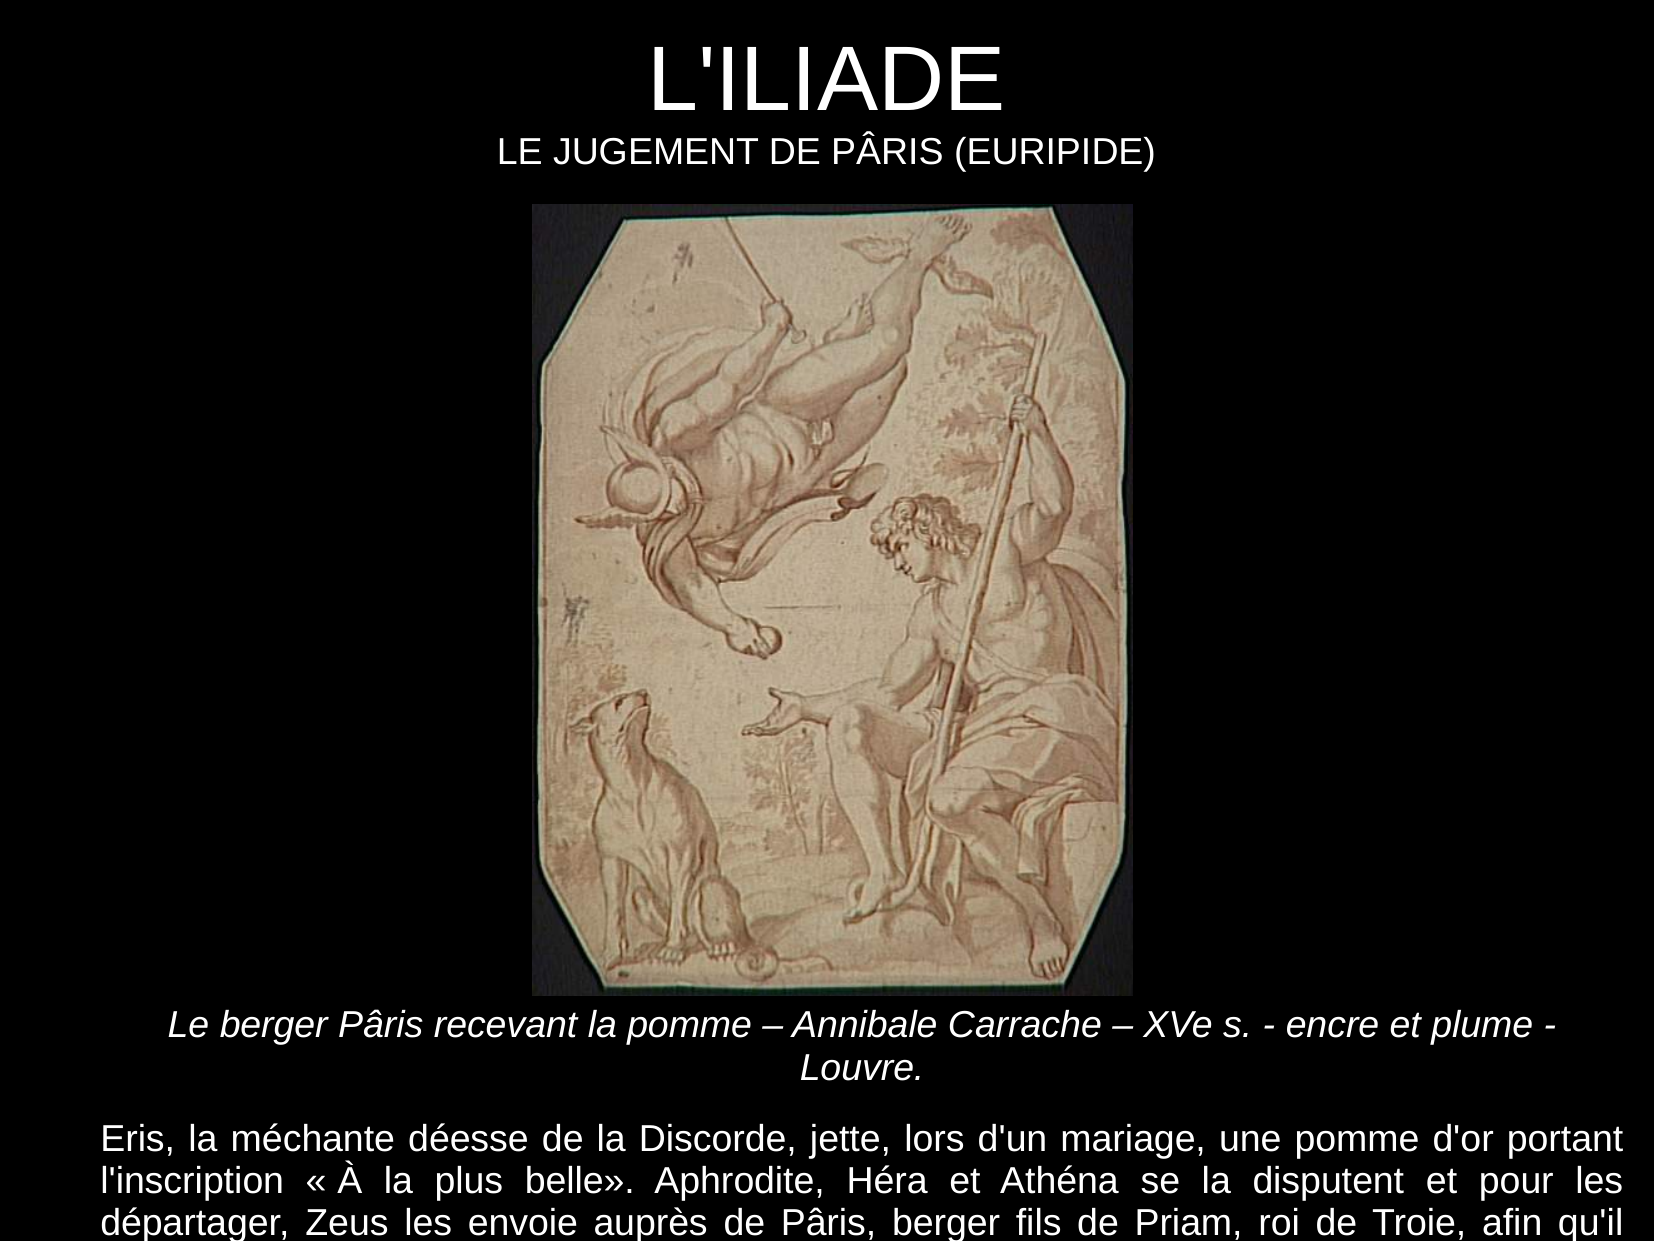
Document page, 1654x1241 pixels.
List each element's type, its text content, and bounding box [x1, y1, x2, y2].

title L'ILIADE LE JUGEMENT DE PÂRIS (EURIPIDE) [82, 3, 1571, 196]
list Le berger Pâris recevant la pomme – Annibale Carrache – XVe s. - encre et plume - Louvre. Eris, la méchante déesse de la Discorde, jette, lors d'un mariage, une pomme d'or portant l'inscription « À la plus belle». Aphrodite, Héra et Athéna se la disputent et pour les départager, Zeus les envoie auprès de Pâris, berger fils de Priam, roi de Troie, afin qu'il choisisse. [29, 1003, 1625, 1241]
text_box [0, 0, 1654, 1241]
picture [532, 204, 1133, 996]
